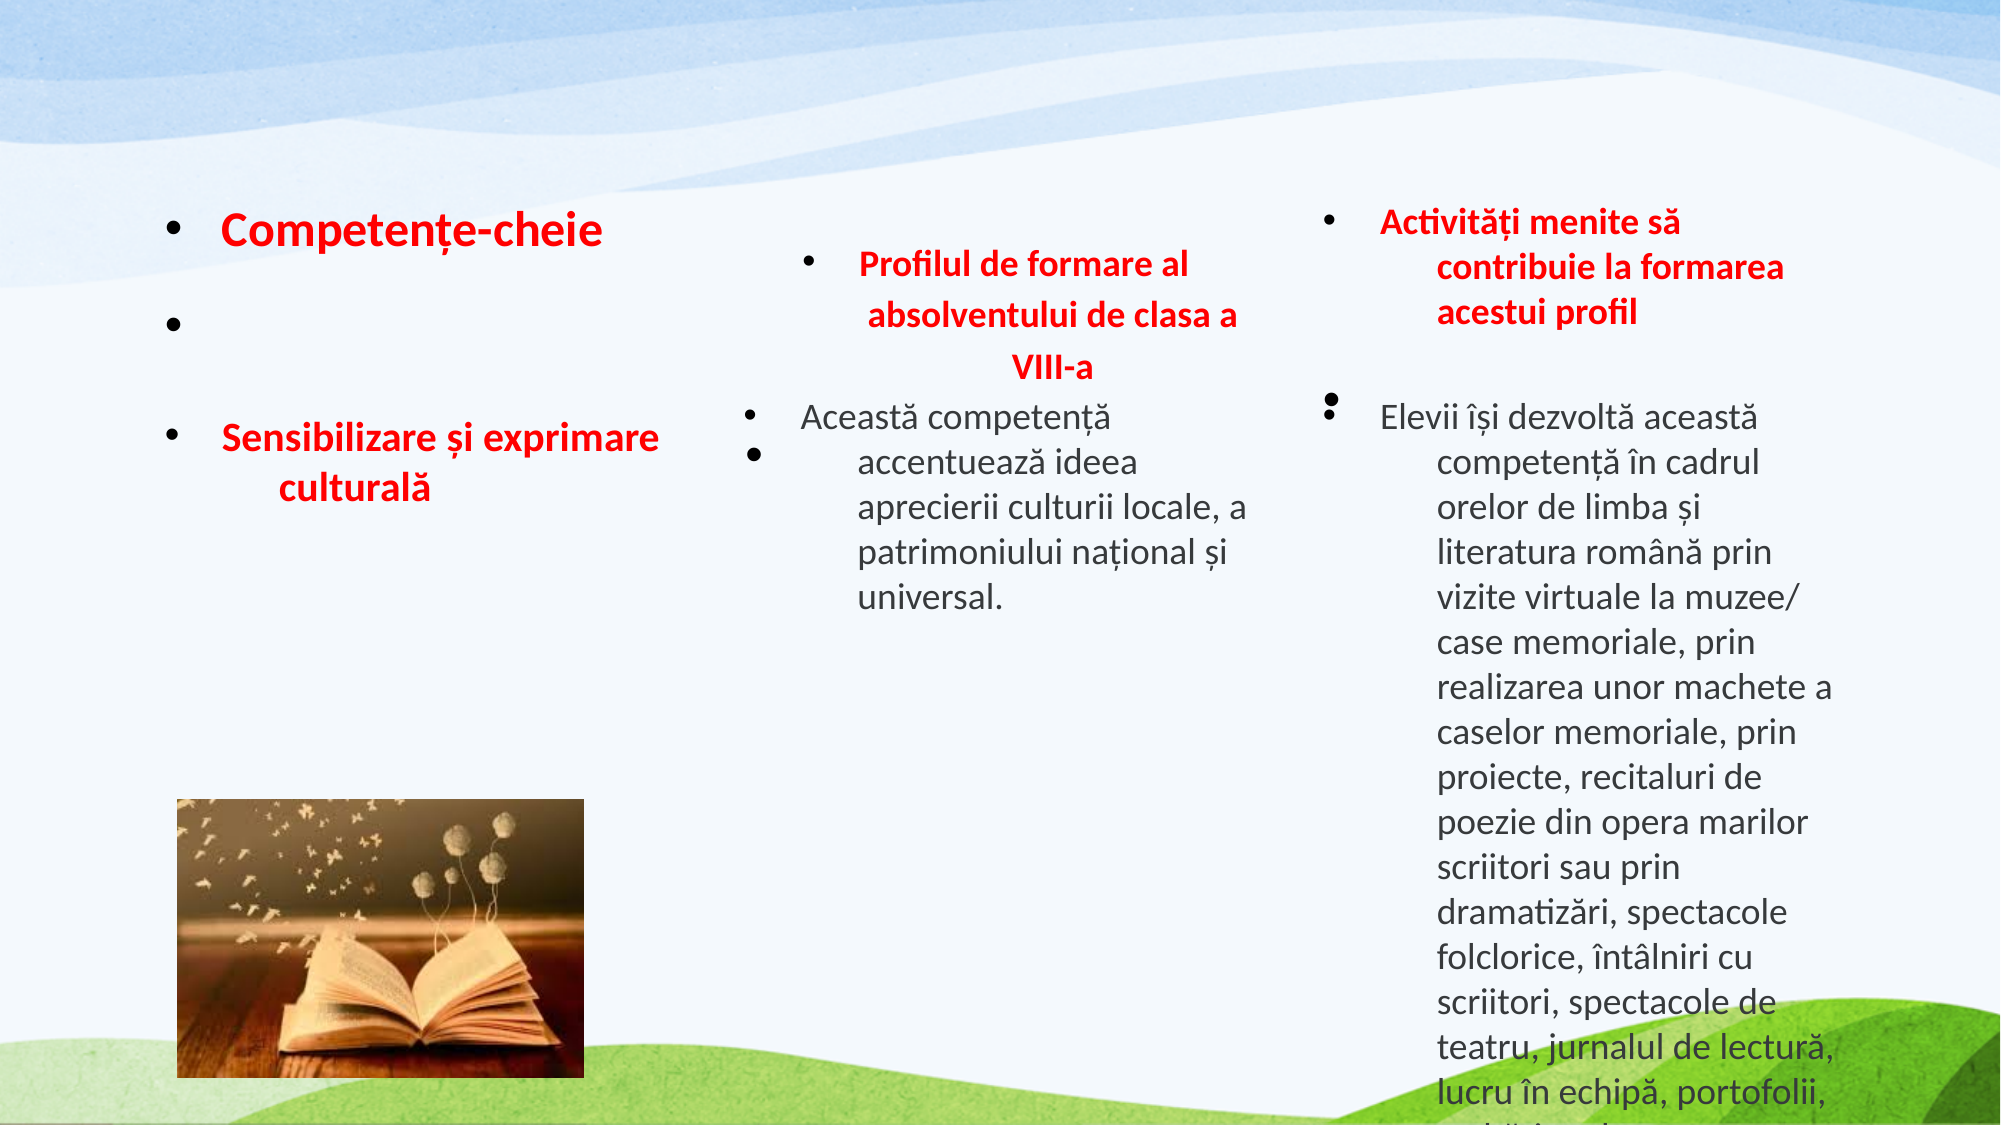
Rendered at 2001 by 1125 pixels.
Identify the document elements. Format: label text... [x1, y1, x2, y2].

picture [0, 0, 2001, 1125]
list Profilul de formare al absolventului de clasa a VIII-a [730, 224, 1271, 384]
list Elevii își dezvoltă această competență în cadrul orelor de limba și literatura română prin vizite virtuale la muzee/ case memoriale, prin realizarea unor machete a caselor memoriale, prin proiecte, recitaluri de poezie din opera marilor scriitori sau prin dramatizări, spectacole folclorice, întâlniri cu scriitori, spectacole de teatru, jurnalul de lectură, lucru în echipă, portofolii, serbări școlare. [1307, 384, 1851, 950]
list Această competență accentuează ideea aprecierii culturii locale, a patrimoniului național și universal. [728, 384, 1271, 950]
list Activități menite să contribuie la formarea acestui profil [1307, 189, 1851, 384]
list Competențe-cheie [149, 189, 692, 366]
list Sensibilizare și exprimare culturală [149, 401, 692, 950]
